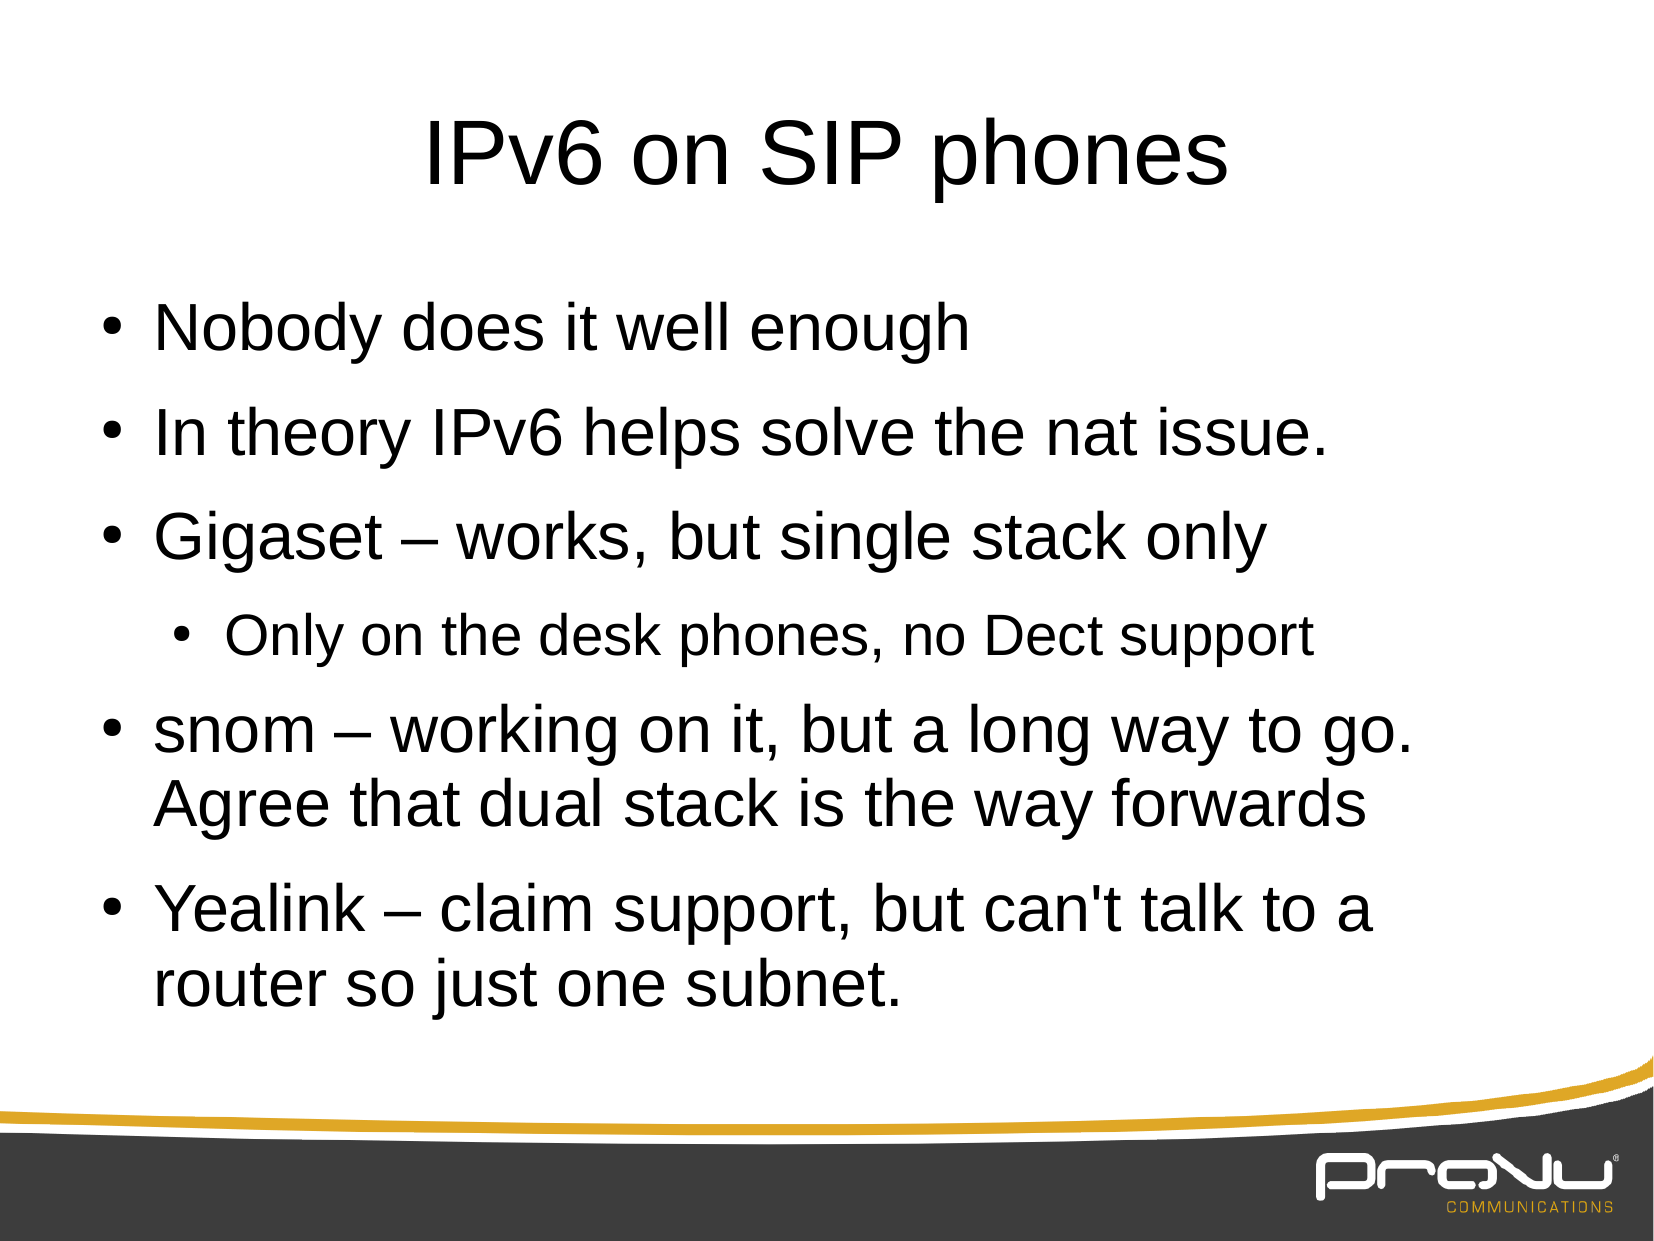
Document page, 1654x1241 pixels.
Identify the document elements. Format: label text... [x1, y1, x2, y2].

title IPv6 on SIP phones [82, 49, 1571, 257]
list Nobody does it well enough In theory IPv6 helps solve the nat issue. Gigaset – works, but single stack only Only on the desk phones, no Dect support snom – working on it, but a long way to go. Agree that dual stack is the way forwards Yealink – claim support, but can't talk to a router so just one subnet. [82, 290, 1538, 1010]
picture [0, 1039, 1654, 1241]
